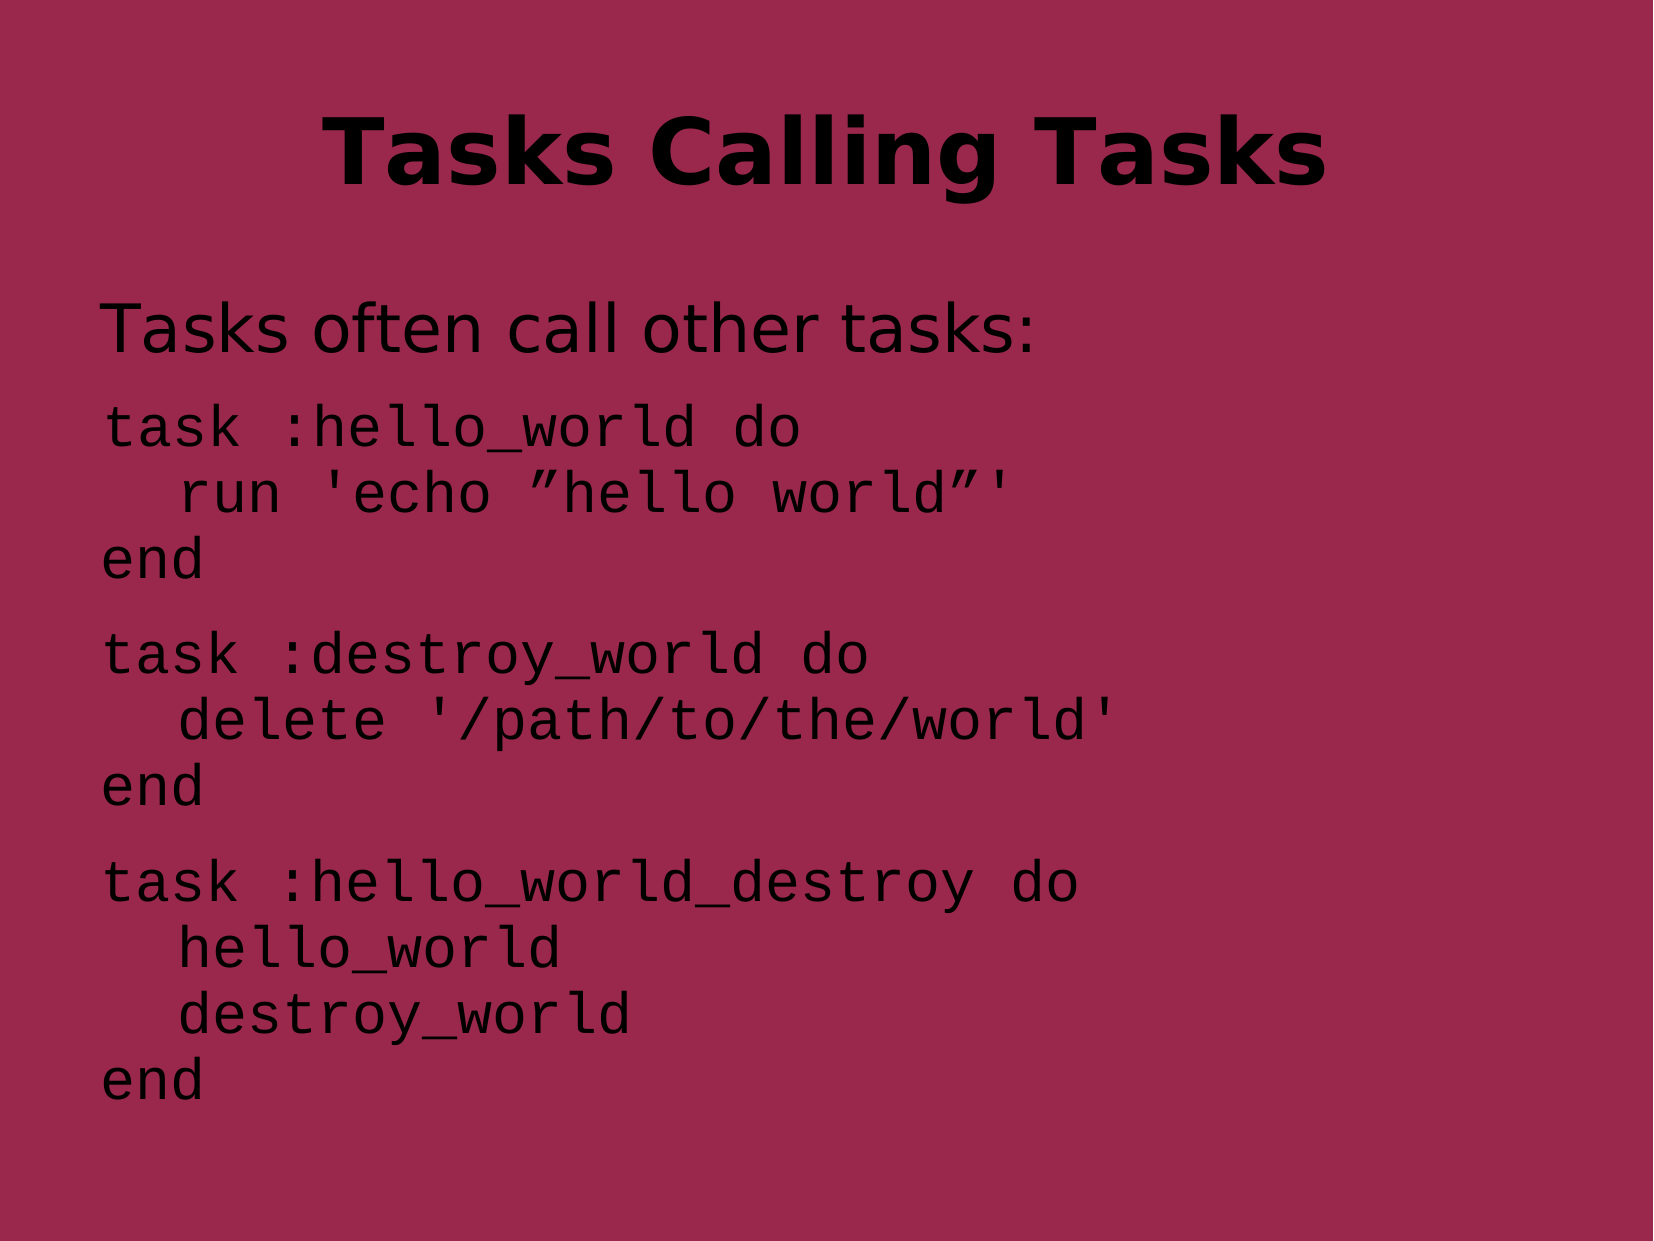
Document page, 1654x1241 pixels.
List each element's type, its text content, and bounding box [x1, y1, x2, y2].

list Tasks often call other tasks: task :hello_world do run 'echo ”hello world”' end task :destroy_world do delete '/path/to/the/world' end task :hello_world_destroy do hello_world destroy_world end [82, 290, 1571, 1117]
title Tasks Calling Tasks [82, 49, 1571, 257]
